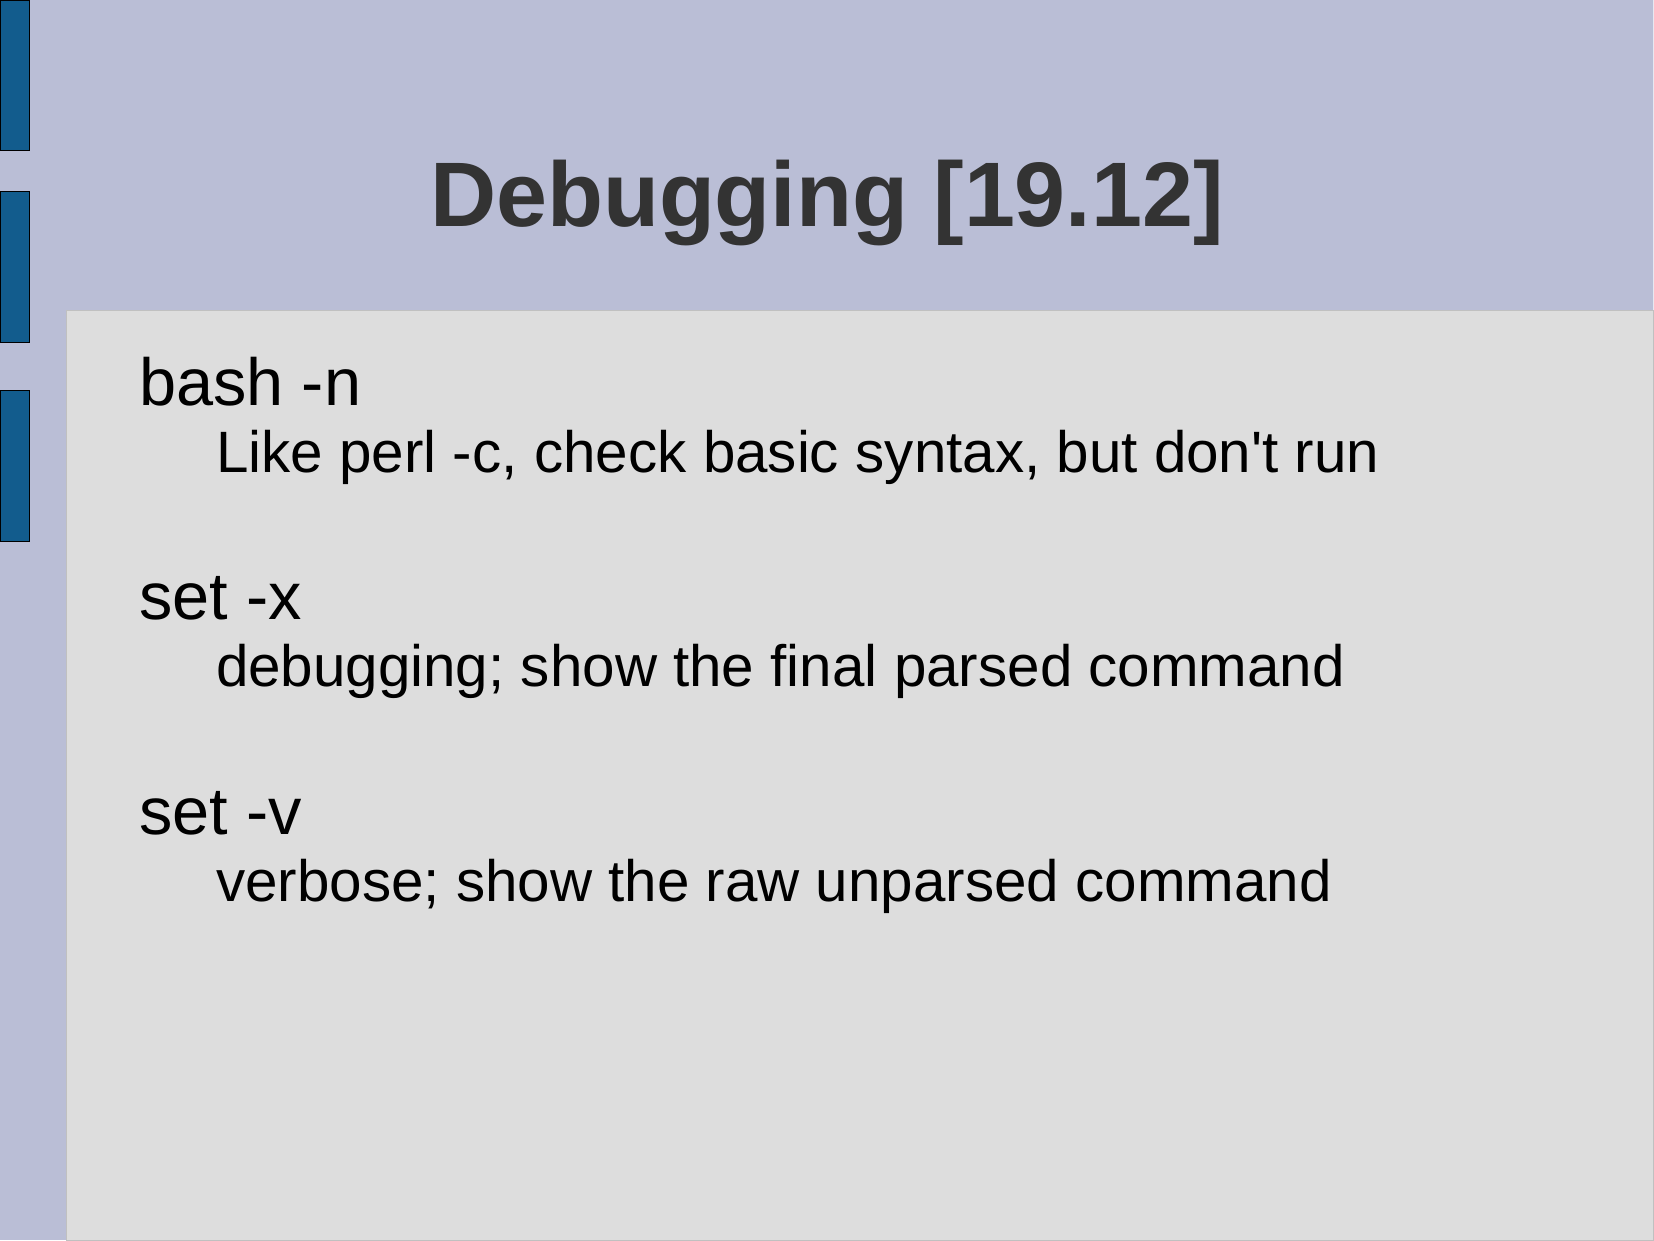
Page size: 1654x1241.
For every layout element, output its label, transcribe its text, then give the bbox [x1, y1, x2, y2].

list bash -n Like perl -c, check basic syntax, but don't run set -x debugging; show the final parsed command set -v verbose; show the raw unparsed command [121, 344, 1534, 1112]
title Debugging [19.12] [121, 98, 1534, 291]
